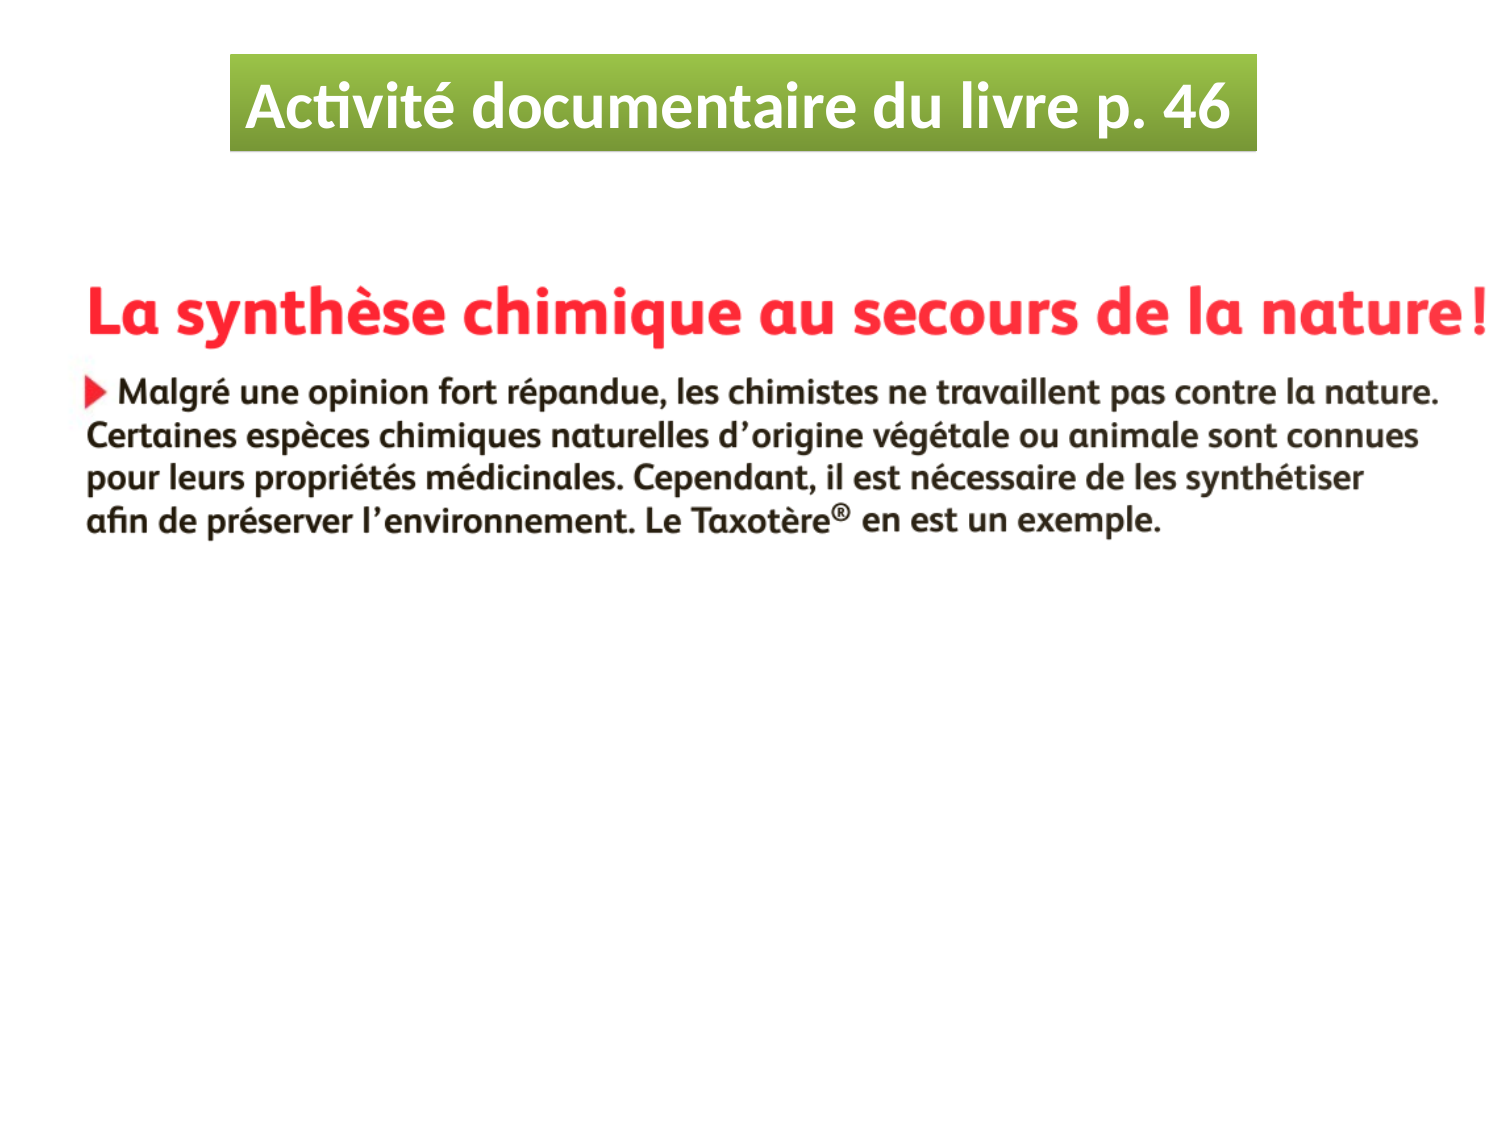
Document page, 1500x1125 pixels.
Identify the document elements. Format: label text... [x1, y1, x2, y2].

text_box Activité documentaire du livre p. 46 [230, 54, 1257, 151]
picture [64, 267, 1500, 550]
